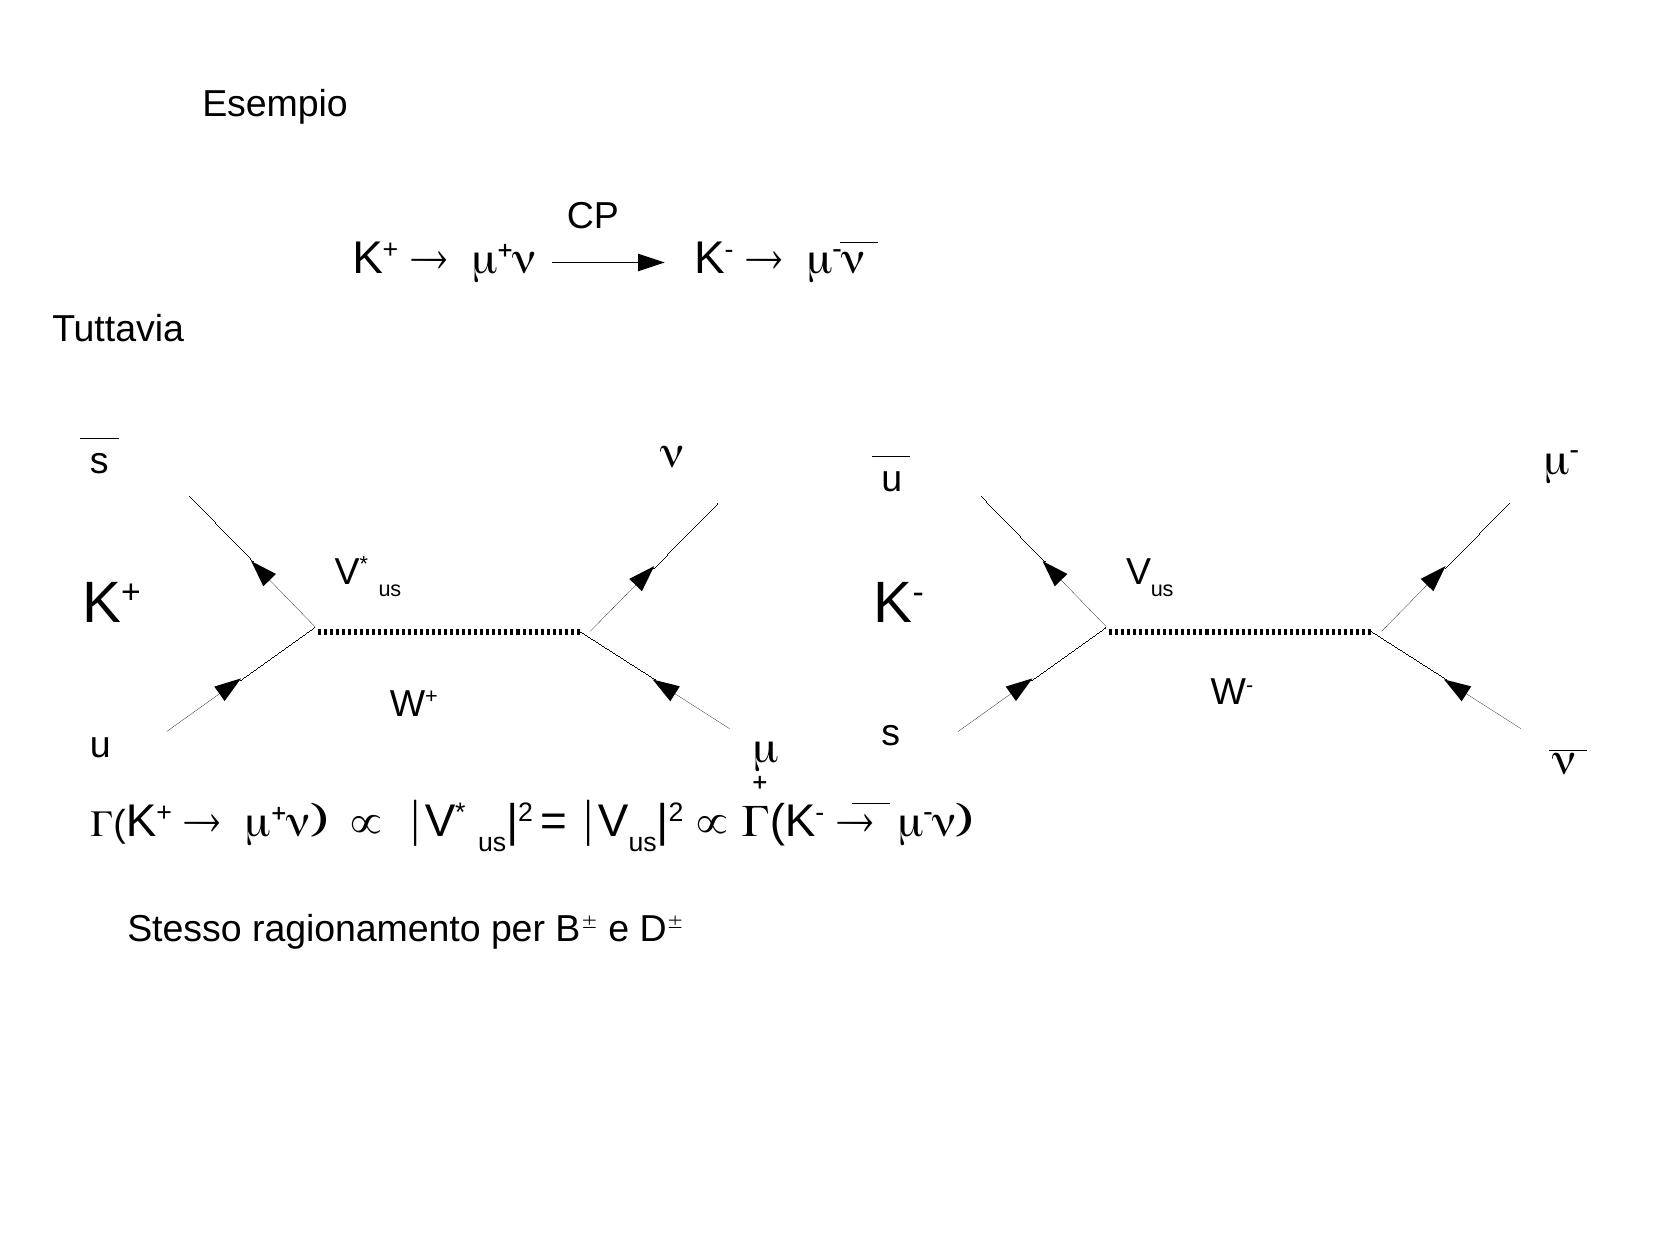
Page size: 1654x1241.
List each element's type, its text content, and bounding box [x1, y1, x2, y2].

text_box s [75, 432, 188, 490]
text_box K+ [67, 562, 206, 643]
text_box Stesso ragionamento per B e D [112, 900, 938, 964]
text_box CP [552, 187, 665, 245]
text_box m+ [737, 723, 808, 787]
text_box G(K+  m+n)  |V* us|2 = |Vus|2  G(K-  m-n) [75, 787, 1201, 870]
text_box n [645, 428, 699, 503]
text_box K+  m+n [337, 225, 679, 300]
text_box V* us [319, 542, 470, 609]
text_box u [75, 715, 188, 773]
text_box Tuttavia [37, 300, 488, 357]
text_box W+ [375, 675, 526, 732]
text_box s [866, 703, 979, 761]
text_box m- [1528, 434, 1613, 509]
text_box u [866, 450, 979, 507]
text_box Esempio [187, 75, 863, 132]
text_box K-  m-n [679, 225, 947, 300]
text_box Vus [1111, 542, 1262, 609]
text_box W- [1195, 663, 1346, 721]
text_box n [1537, 735, 1591, 810]
text_box K- [859, 562, 997, 643]
